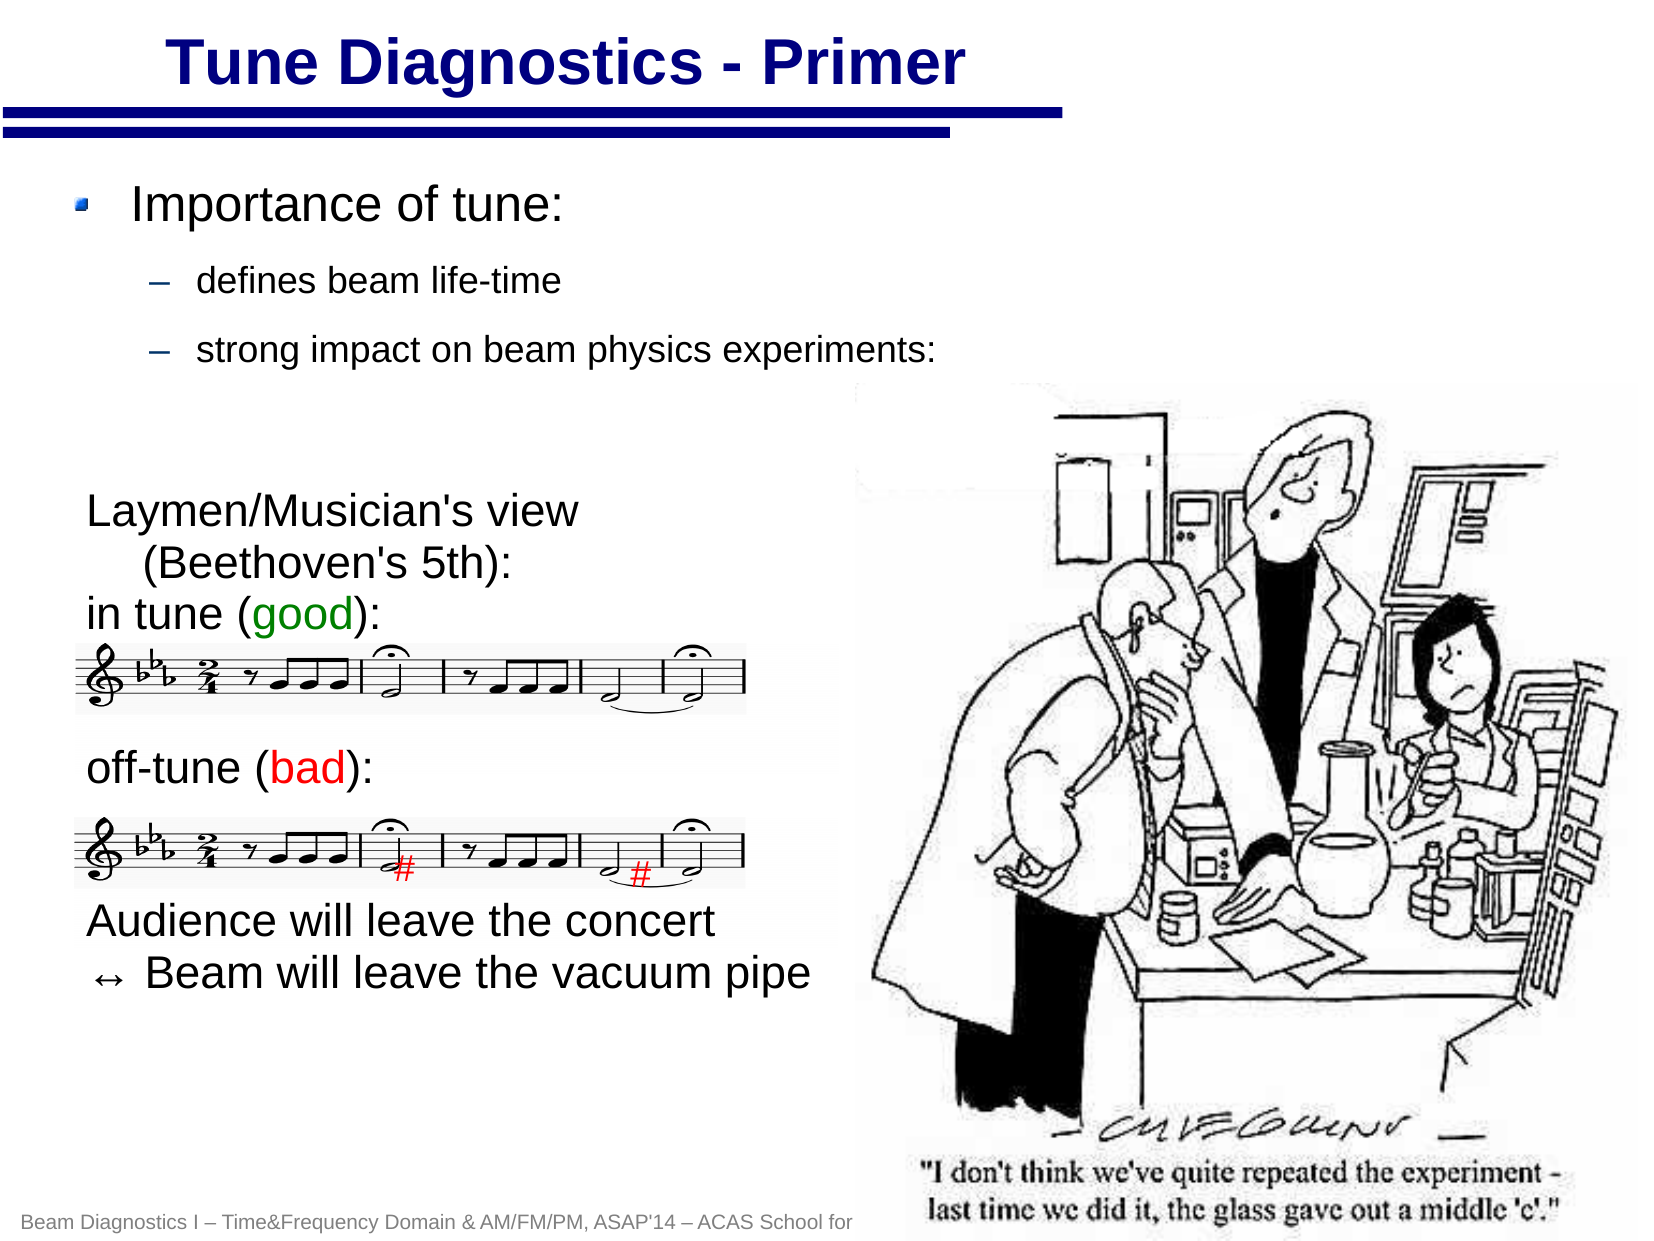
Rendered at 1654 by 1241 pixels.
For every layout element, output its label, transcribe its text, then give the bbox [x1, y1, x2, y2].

picture [855, 383, 1638, 1241]
text_box # [615, 846, 667, 904]
title Tune Diagnostics - Primer [150, 0, 1514, 113]
text_box # [379, 840, 430, 898]
list Importance of tune: defines beam life-time strong impact on beam physics experiments: [74, 175, 1593, 1175]
